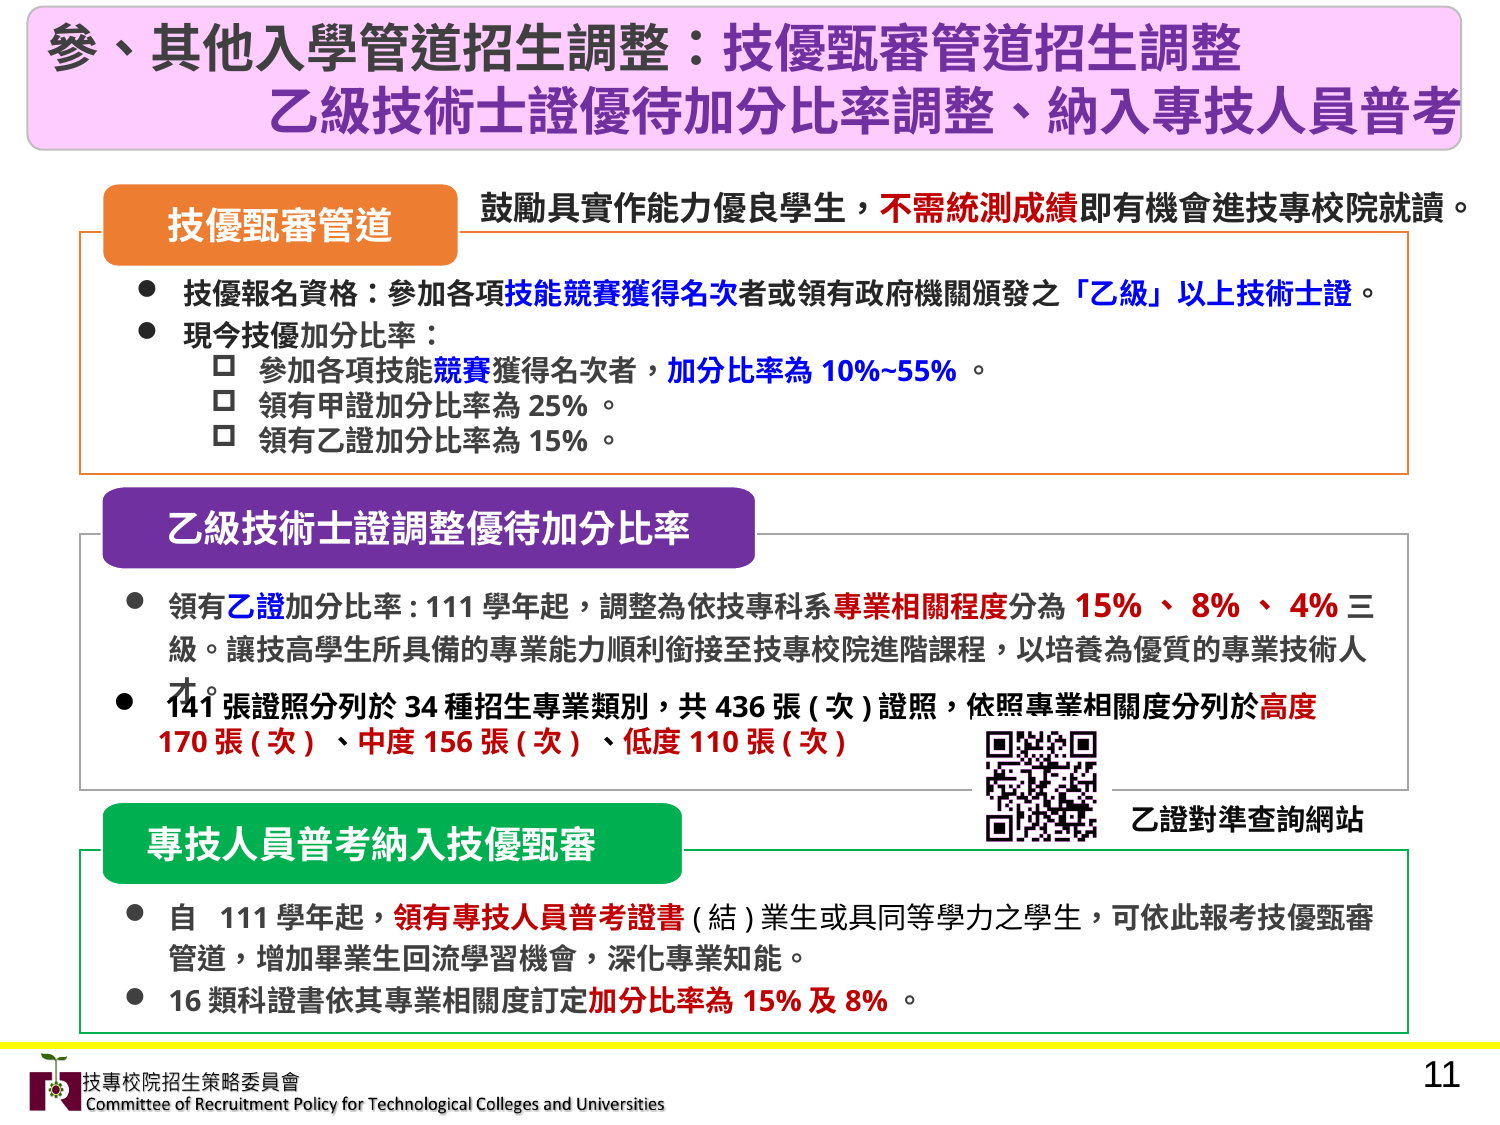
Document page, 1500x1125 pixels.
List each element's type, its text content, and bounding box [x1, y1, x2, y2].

text_box 技優甄審管道 [102, 183, 459, 267]
picture [971, 716, 1112, 849]
text_box 乙證對準查詢網站 [1115, 793, 1380, 844]
text_box 領有乙證加分比率: 111學年起，調整為依技專科系專業相關程度分為15%、8%、4%三級。讓技高學生所具備的專業能力順利銜接至技專校院進階課程，以培養為優質的專業技術人才。 [80, 533, 1409, 790]
text_box 141張證照分列於34種招生專業類別，共436張(次)證照，依照專業相關度分列於高度170張(次) 、中度156張(次) 、低度110張(次) [98, 681, 1364, 766]
text_box [1112, 790, 1404, 849]
text_box 專技人員普考納入技優甄審 [101, 801, 683, 886]
text_box [455, 187, 1409, 260]
text_box [75, 187, 1409, 1013]
text_box 鼓勵具實作能力優良學生，不需統測成績即有機會進技專校院就讀。 [465, 179, 1500, 235]
picture [29, 1052, 668, 1118]
text_box 自 111學年起，領有專技人員普考證書(結)業生或具同等學力之學生，可依此報考技優甄審管道，增加畢業生回流學習機會，深化專業知能。 16類科證書依其專業相關度訂定加分比率為15%及8%。 [80, 849, 1409, 1034]
text_box 乙級技術士證調整優待加分比率 [101, 486, 756, 570]
text_box 技優報名資格：參加各項技能競賽獲得名次者或領有政府機關頒發之「乙級」以上技術士證。 現今技優加分比率： 參加各項技能競賽獲得名次者，加分比率為10%~55%。 領有甲證加分比率為25%。 領有乙證加分比率為15%。 [121, 260, 1425, 465]
text_box 參、其他入學管道招生調整：技優甄審管道招生調整 乙級技術士證優待加分比率調整、納入專技人員普考 [27, 6, 1462, 150]
